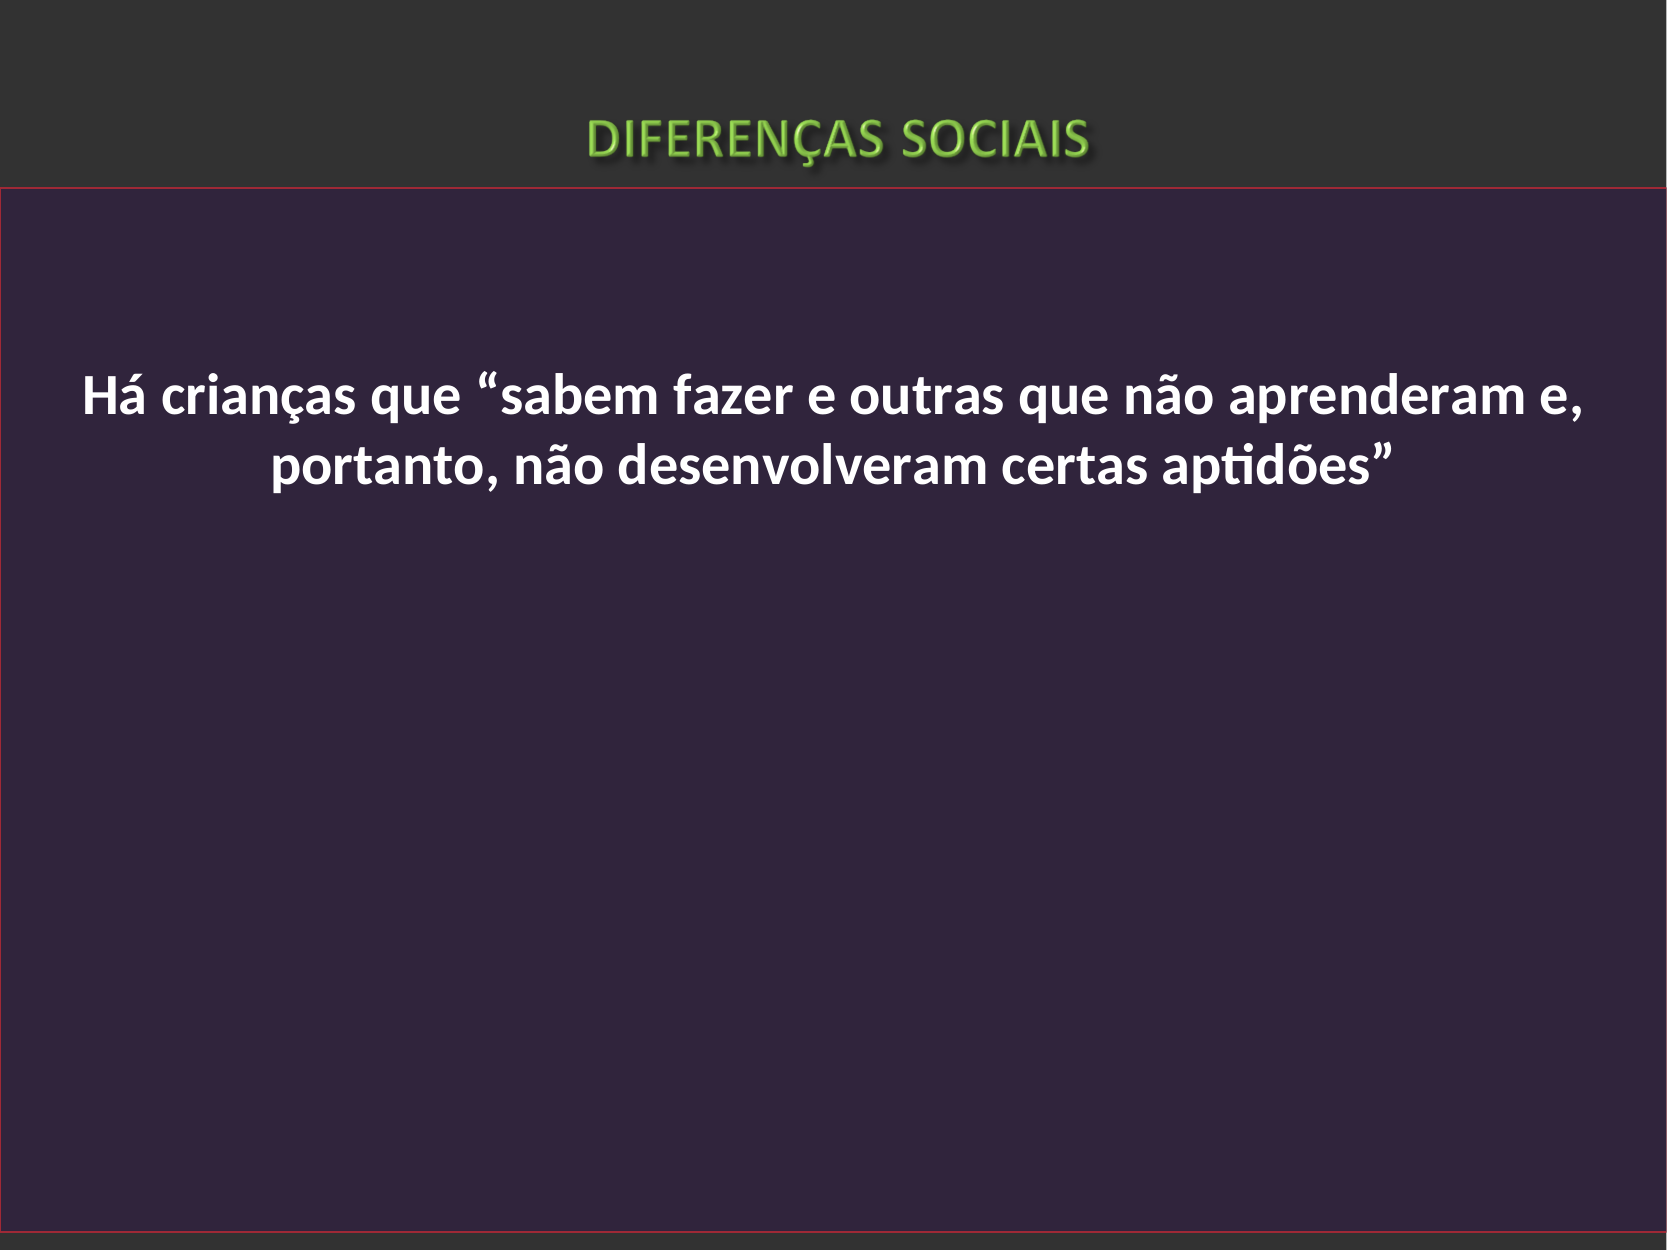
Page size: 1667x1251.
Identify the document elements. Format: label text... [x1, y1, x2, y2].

text_box [0, 0, 1667, 187]
list Há crianças que “sabem fazer e outras que não aprenderam e, portanto, não desenvolveram certas aptidões” [0, 187, 1667, 1233]
